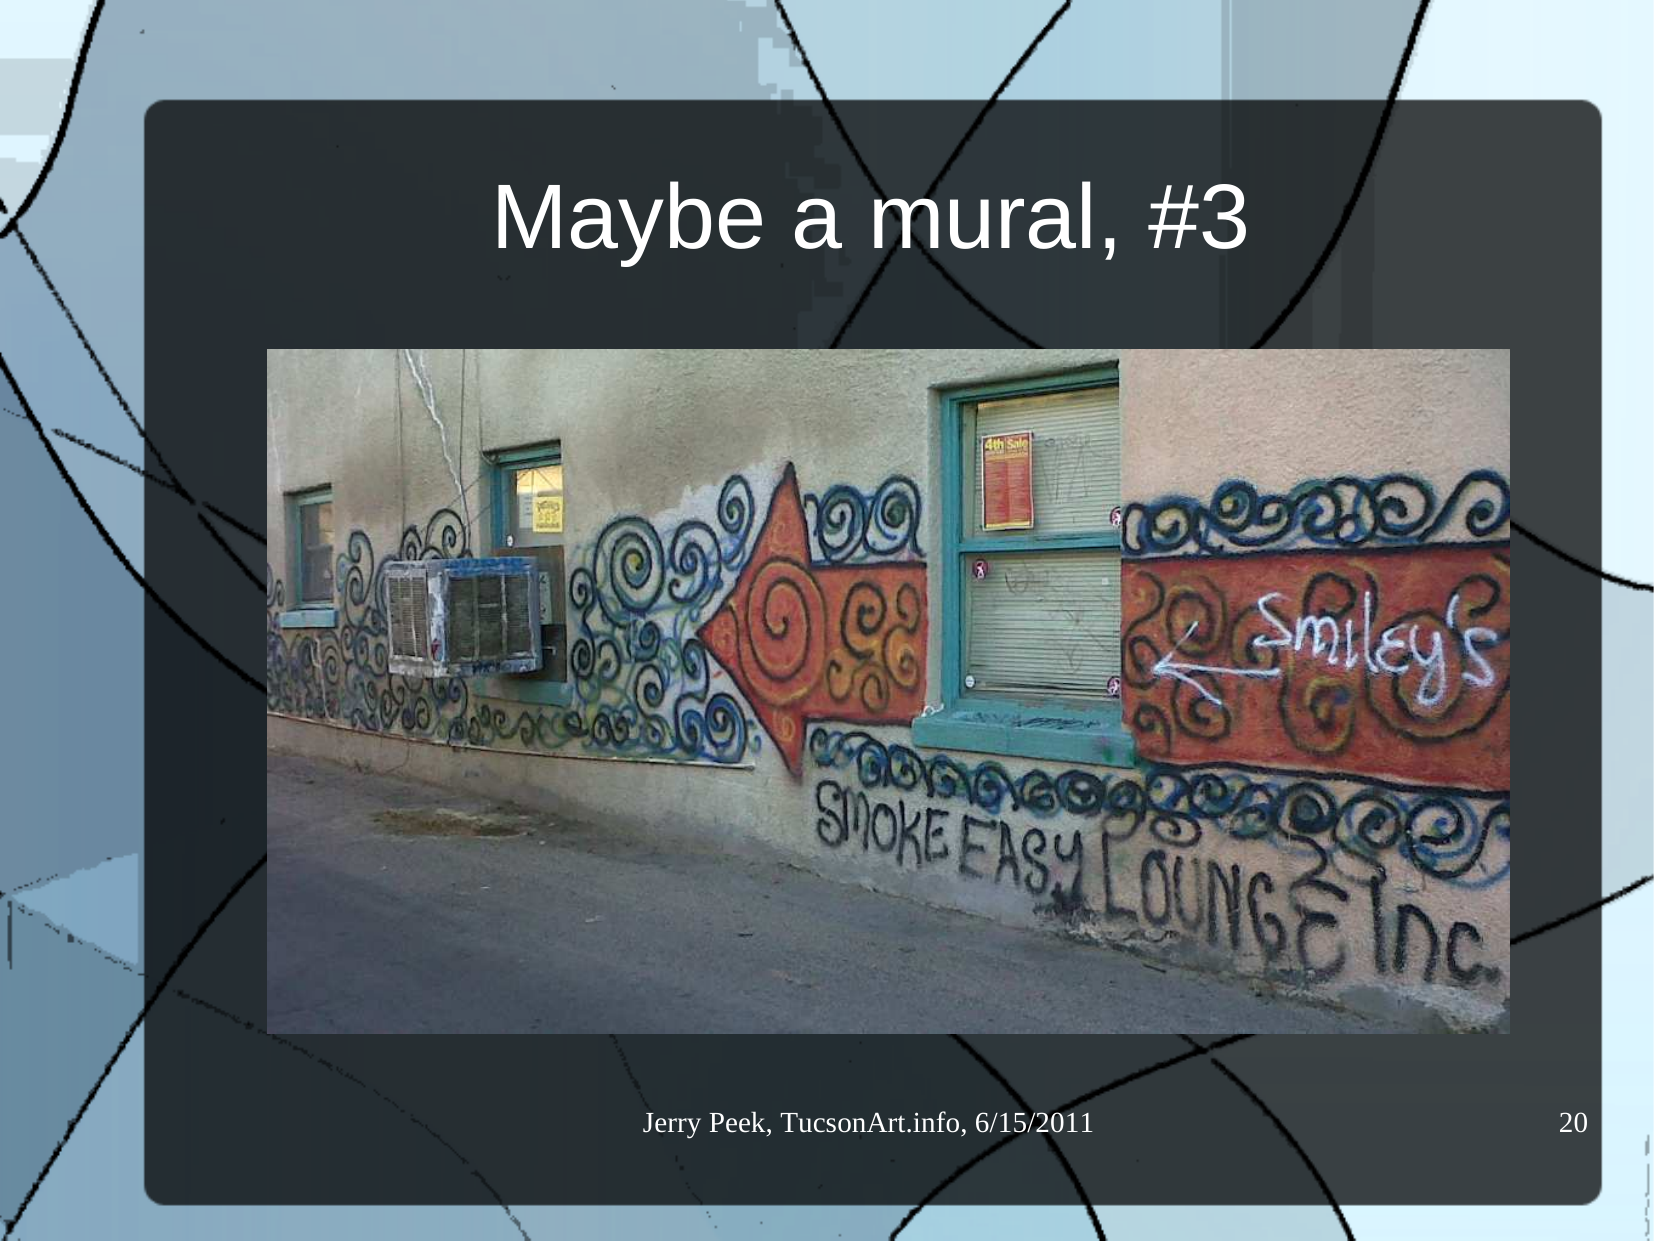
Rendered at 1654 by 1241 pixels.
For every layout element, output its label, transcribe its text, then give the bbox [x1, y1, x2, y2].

picture [0, 0, 1654, 1241]
title Maybe a mural, #3 [159, 108, 1583, 325]
